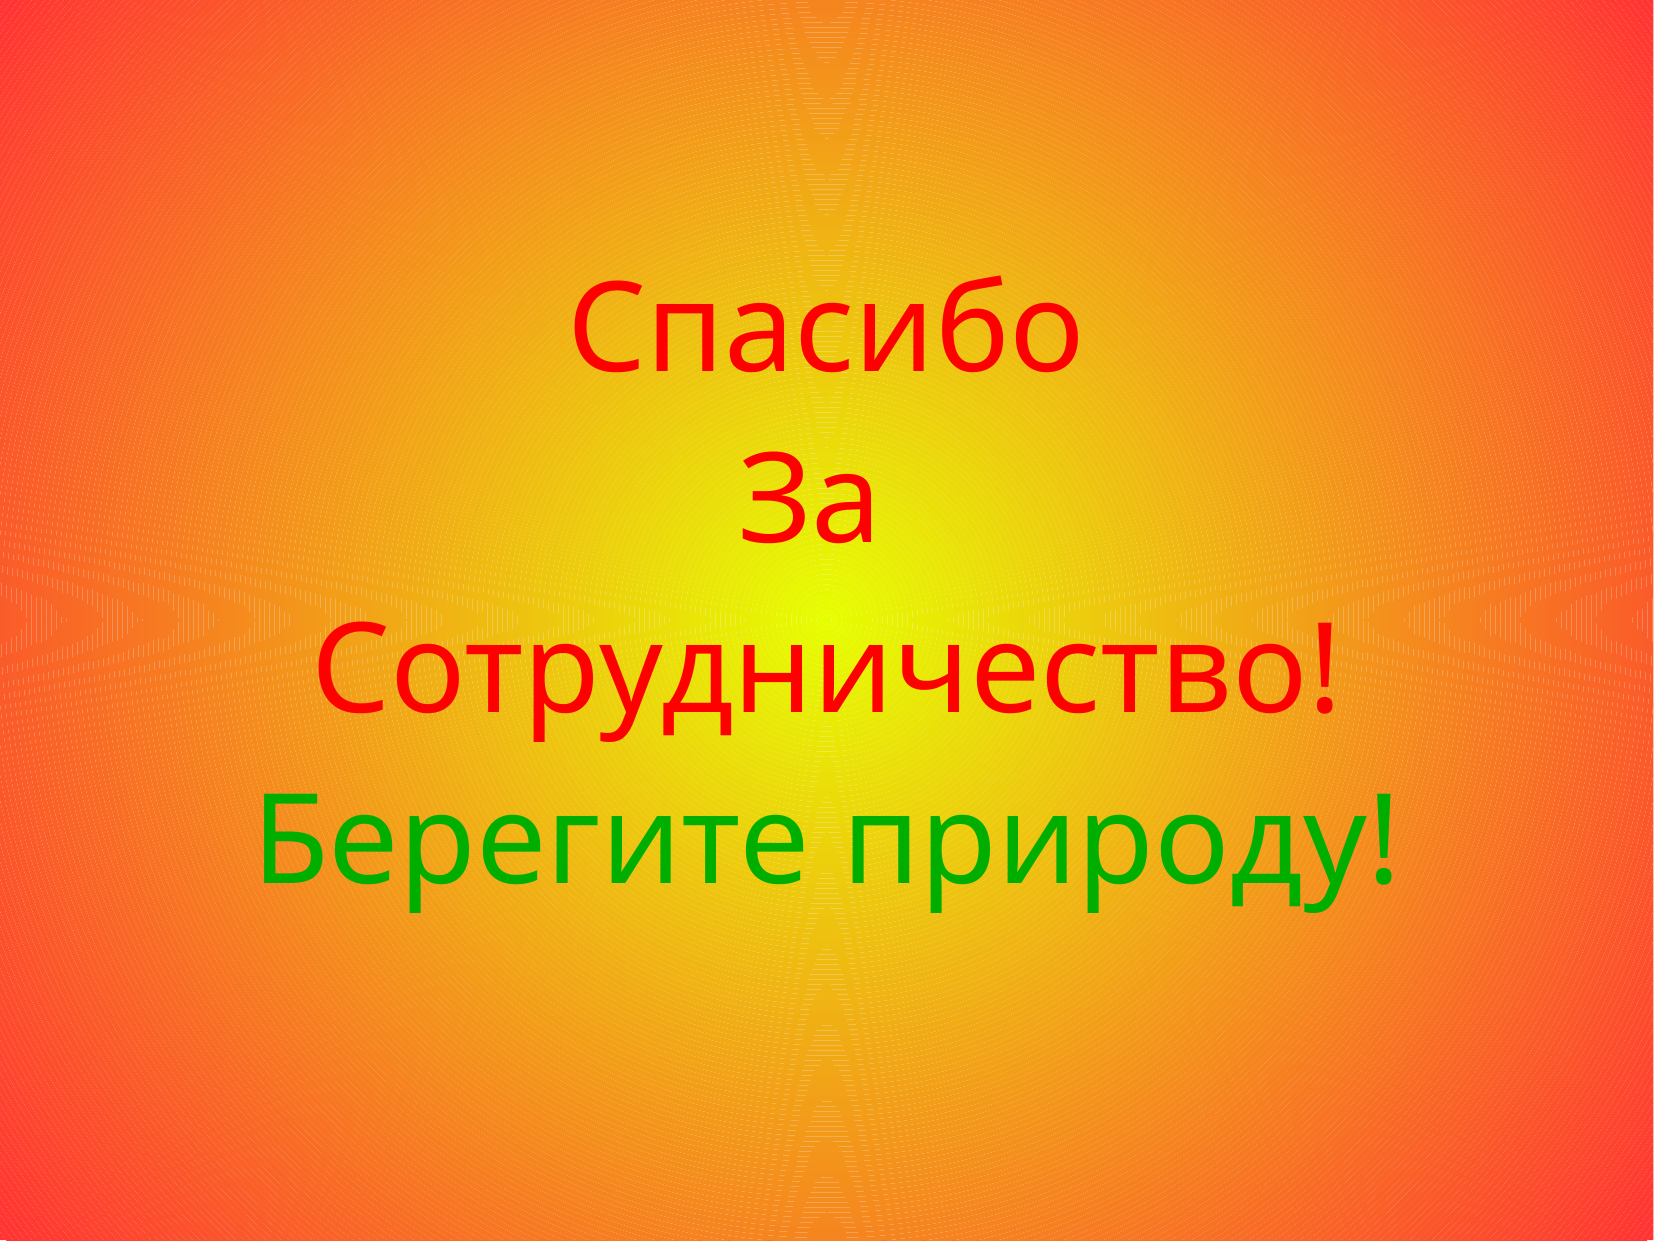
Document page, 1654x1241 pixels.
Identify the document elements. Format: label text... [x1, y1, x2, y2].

subtitle Спасибо За Сотрудничество! Берегите природу! [82, 49, 1571, 1109]
